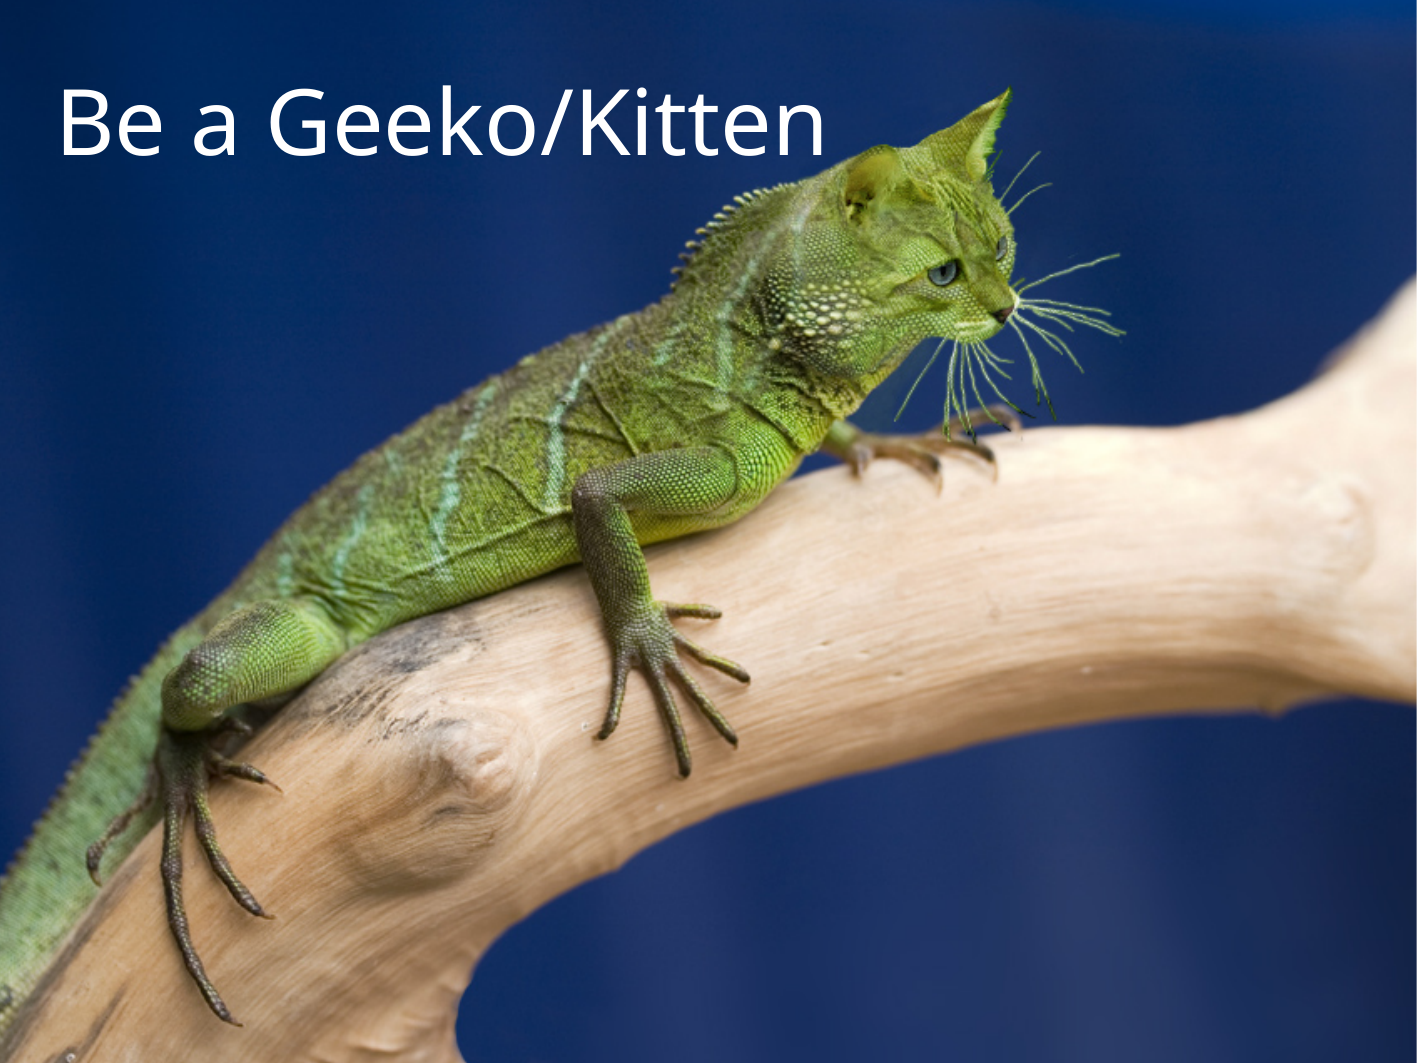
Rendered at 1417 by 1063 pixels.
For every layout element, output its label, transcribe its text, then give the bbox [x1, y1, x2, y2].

text_box Be a Geeko/Kitten [0, 55, 885, 184]
picture [0, 0, 1417, 1063]
